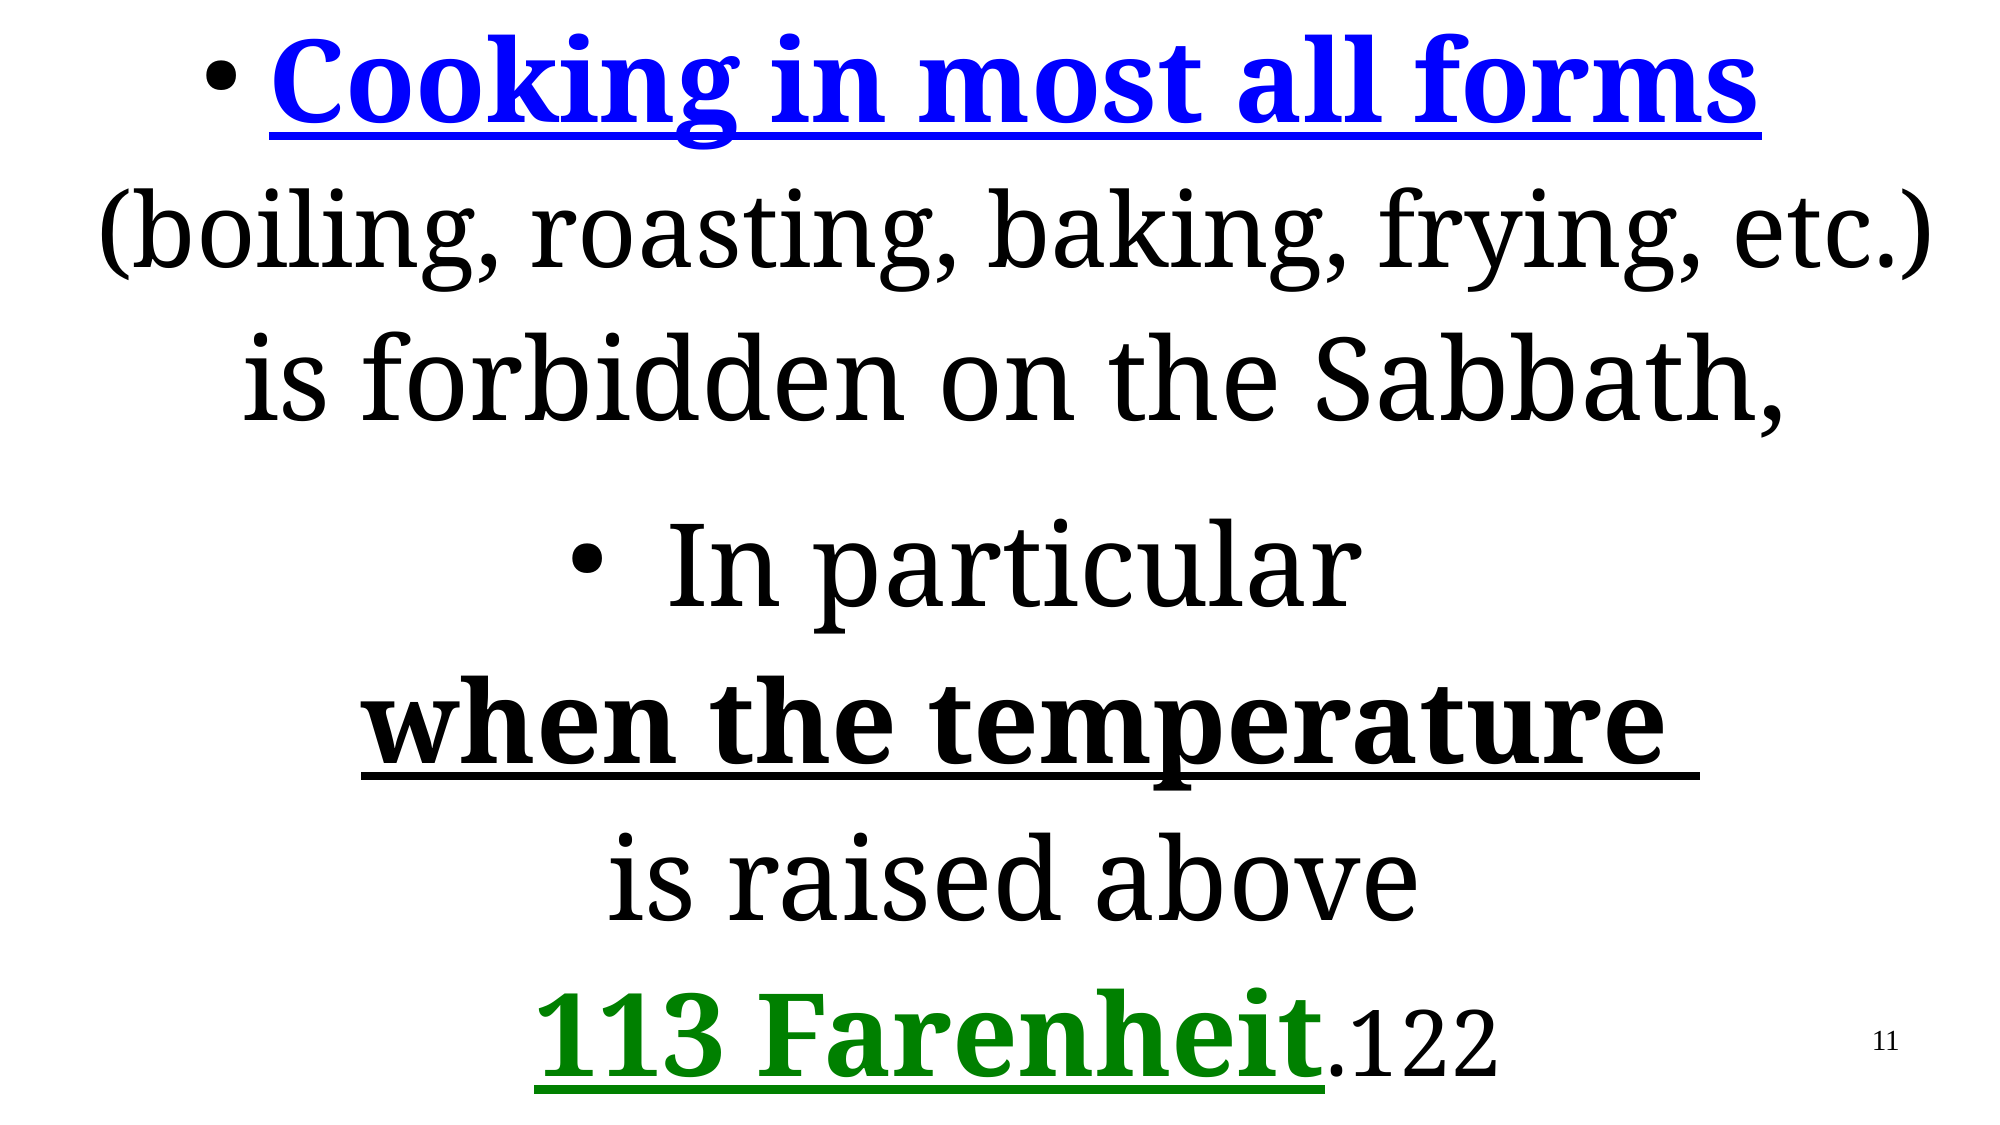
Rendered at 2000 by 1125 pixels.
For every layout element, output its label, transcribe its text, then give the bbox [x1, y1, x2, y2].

list Cooking in most all forms (boiling, roasting, baking, frying, etc.) is forbidden on the Sabbath, In particular when the temperature is raised above 113 Farenheit.122 [0, 0, 1996, 1123]
